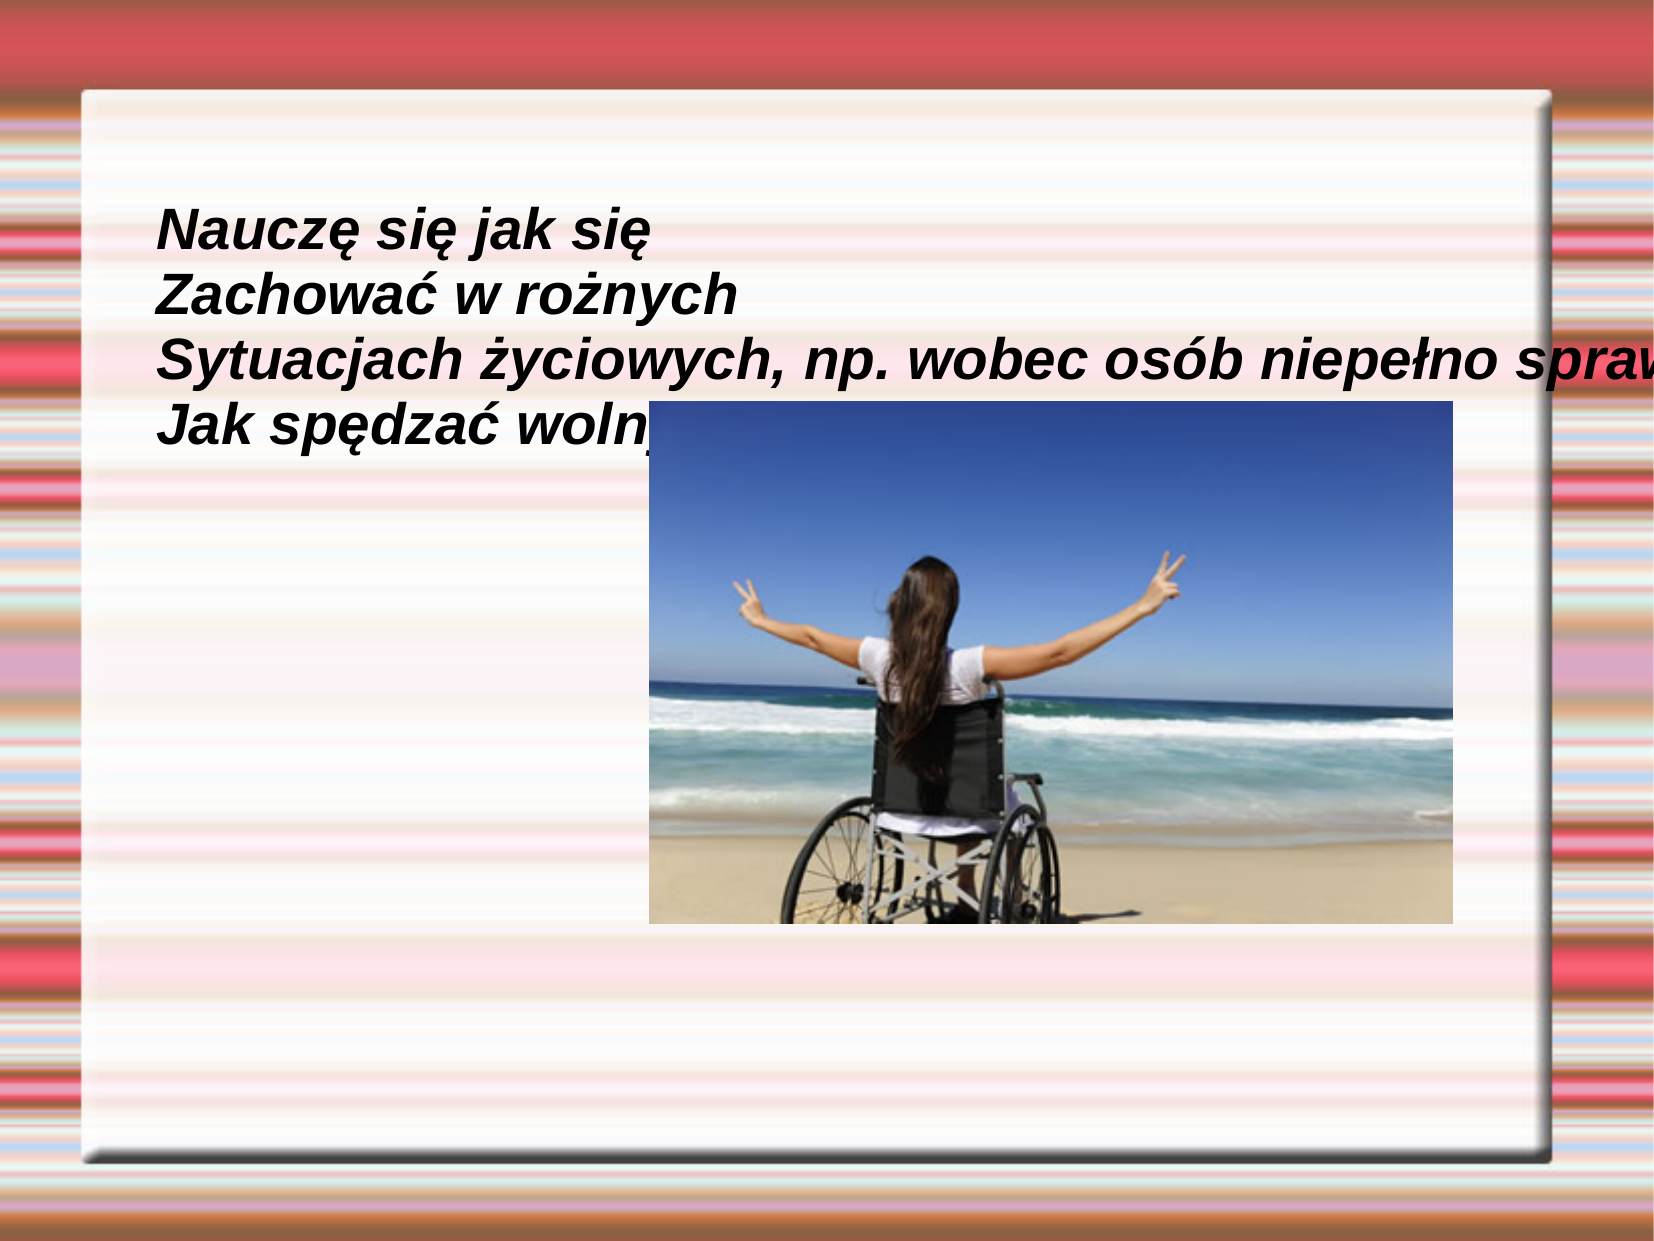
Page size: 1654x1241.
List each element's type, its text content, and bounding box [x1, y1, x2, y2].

text_box Nauczę się jak się Zachować w rożnych Sytuacjach życiowych, np. wobec osób niepełno sprawnych, Jak spędzać wolny czas [141, 188, 520, 999]
picture [649, 401, 1453, 924]
